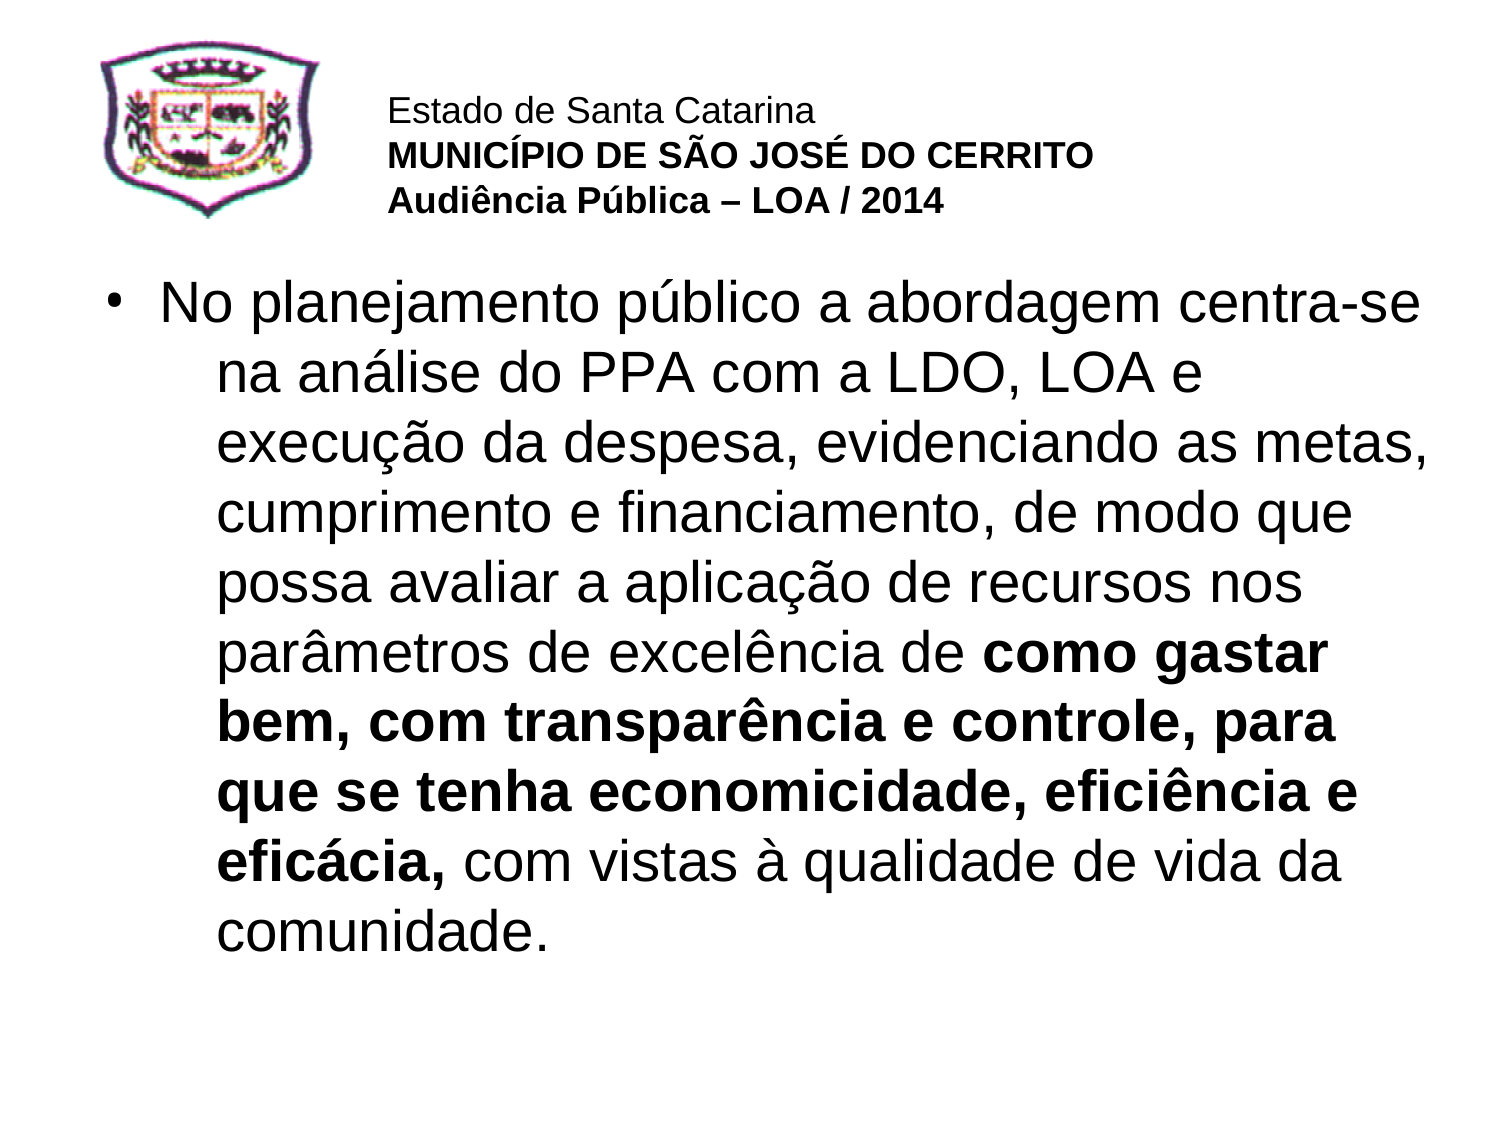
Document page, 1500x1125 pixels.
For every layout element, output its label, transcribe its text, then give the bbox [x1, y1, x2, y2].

picture [100, 31, 322, 219]
list No planejamento público a abordagem centra-se na análise do PPA com a LDO, LOA e execução da despesa, evidenciando as metas, cumprimento e financiamento, de modo que possa avaliar a aplicação de recursos nos parâmetros de excelência de como gastar bem, com transparência e controle, para que se tenha economicidade, eficiência e eficácia, com vistas à qualidade de vida da comunidade. [88, 257, 1471, 1000]
text_box Estado de Santa Catarina MUNICÍPIO DE SÃO JOSÉ DO CERRITO Audiência Pública – LOA / 2014 [372, 78, 1122, 228]
